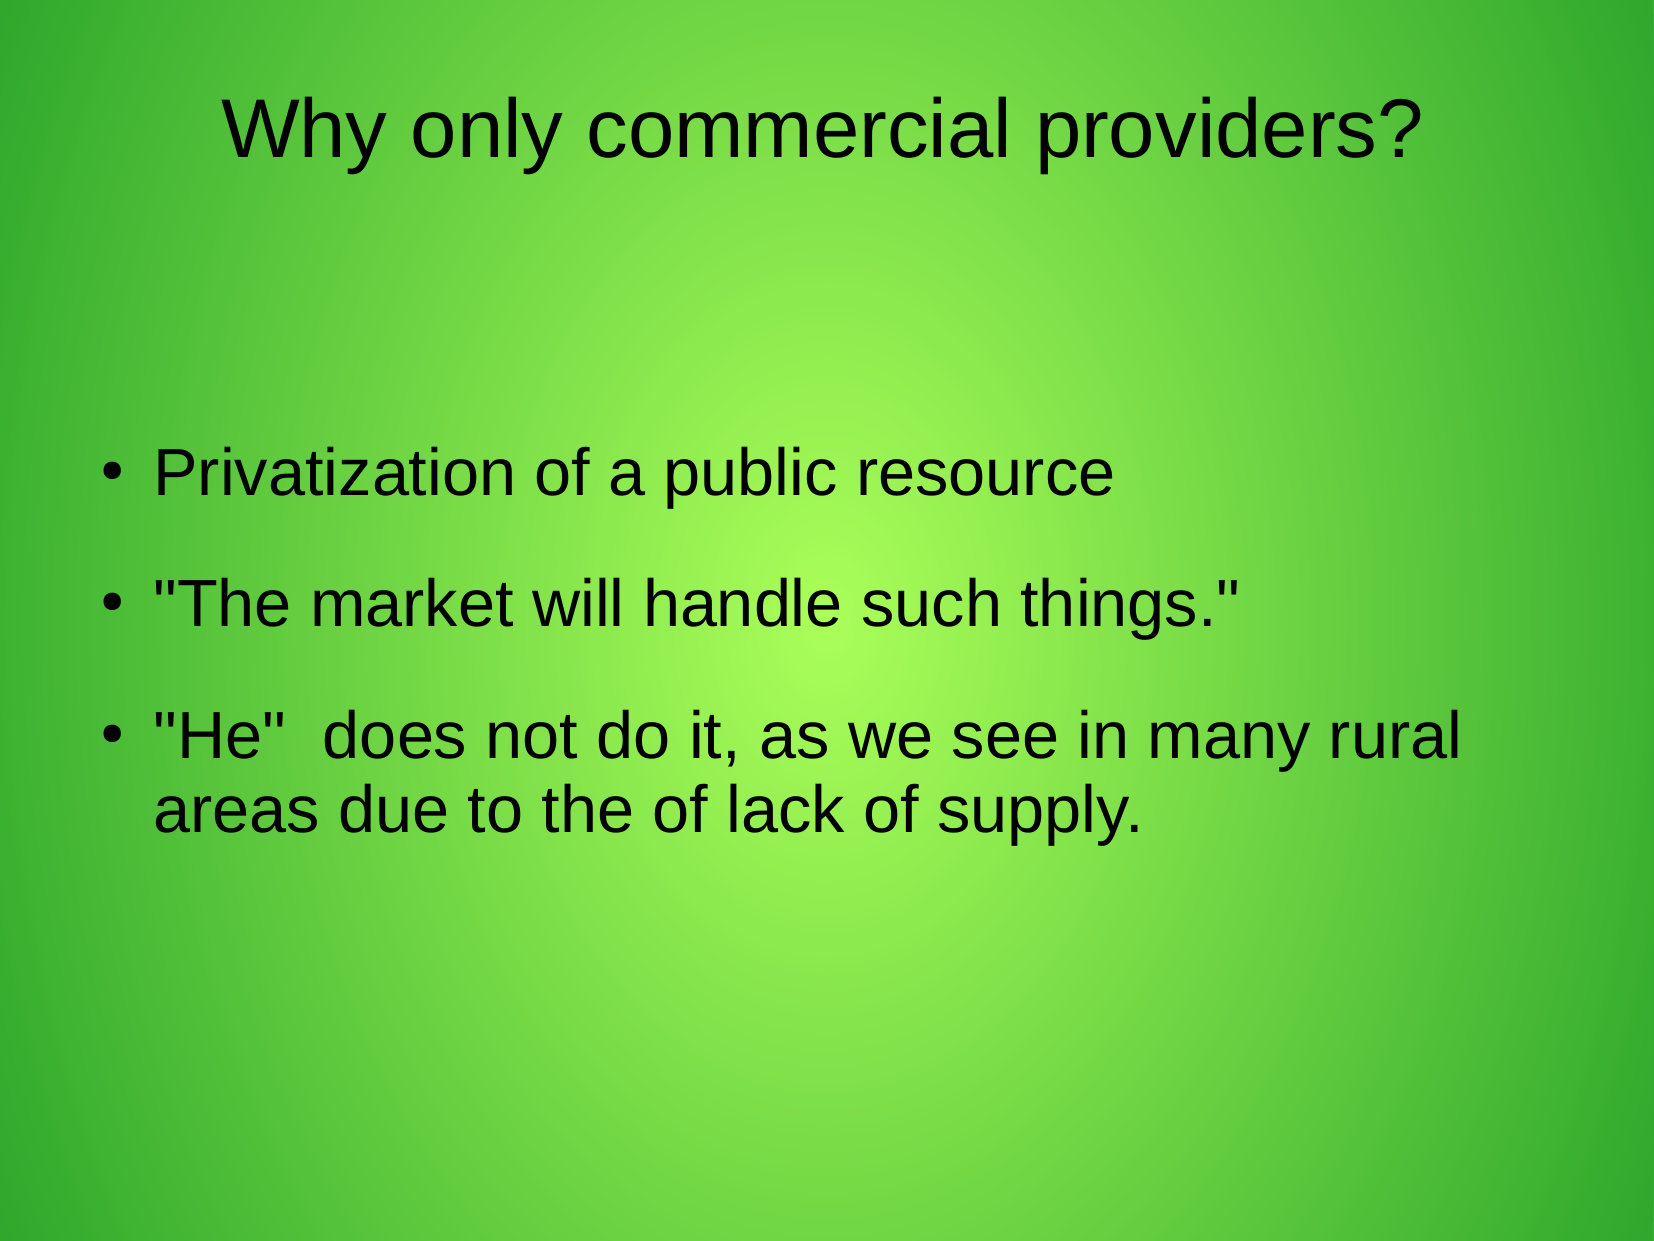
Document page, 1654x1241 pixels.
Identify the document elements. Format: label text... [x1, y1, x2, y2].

title Why only commercial providers? [75, 47, 1571, 211]
list Privatization of a public resource "The market will handle such things." "He" does not do it, as we see in many rural areas due to the of lack of supply. [82, 435, 1571, 1019]
